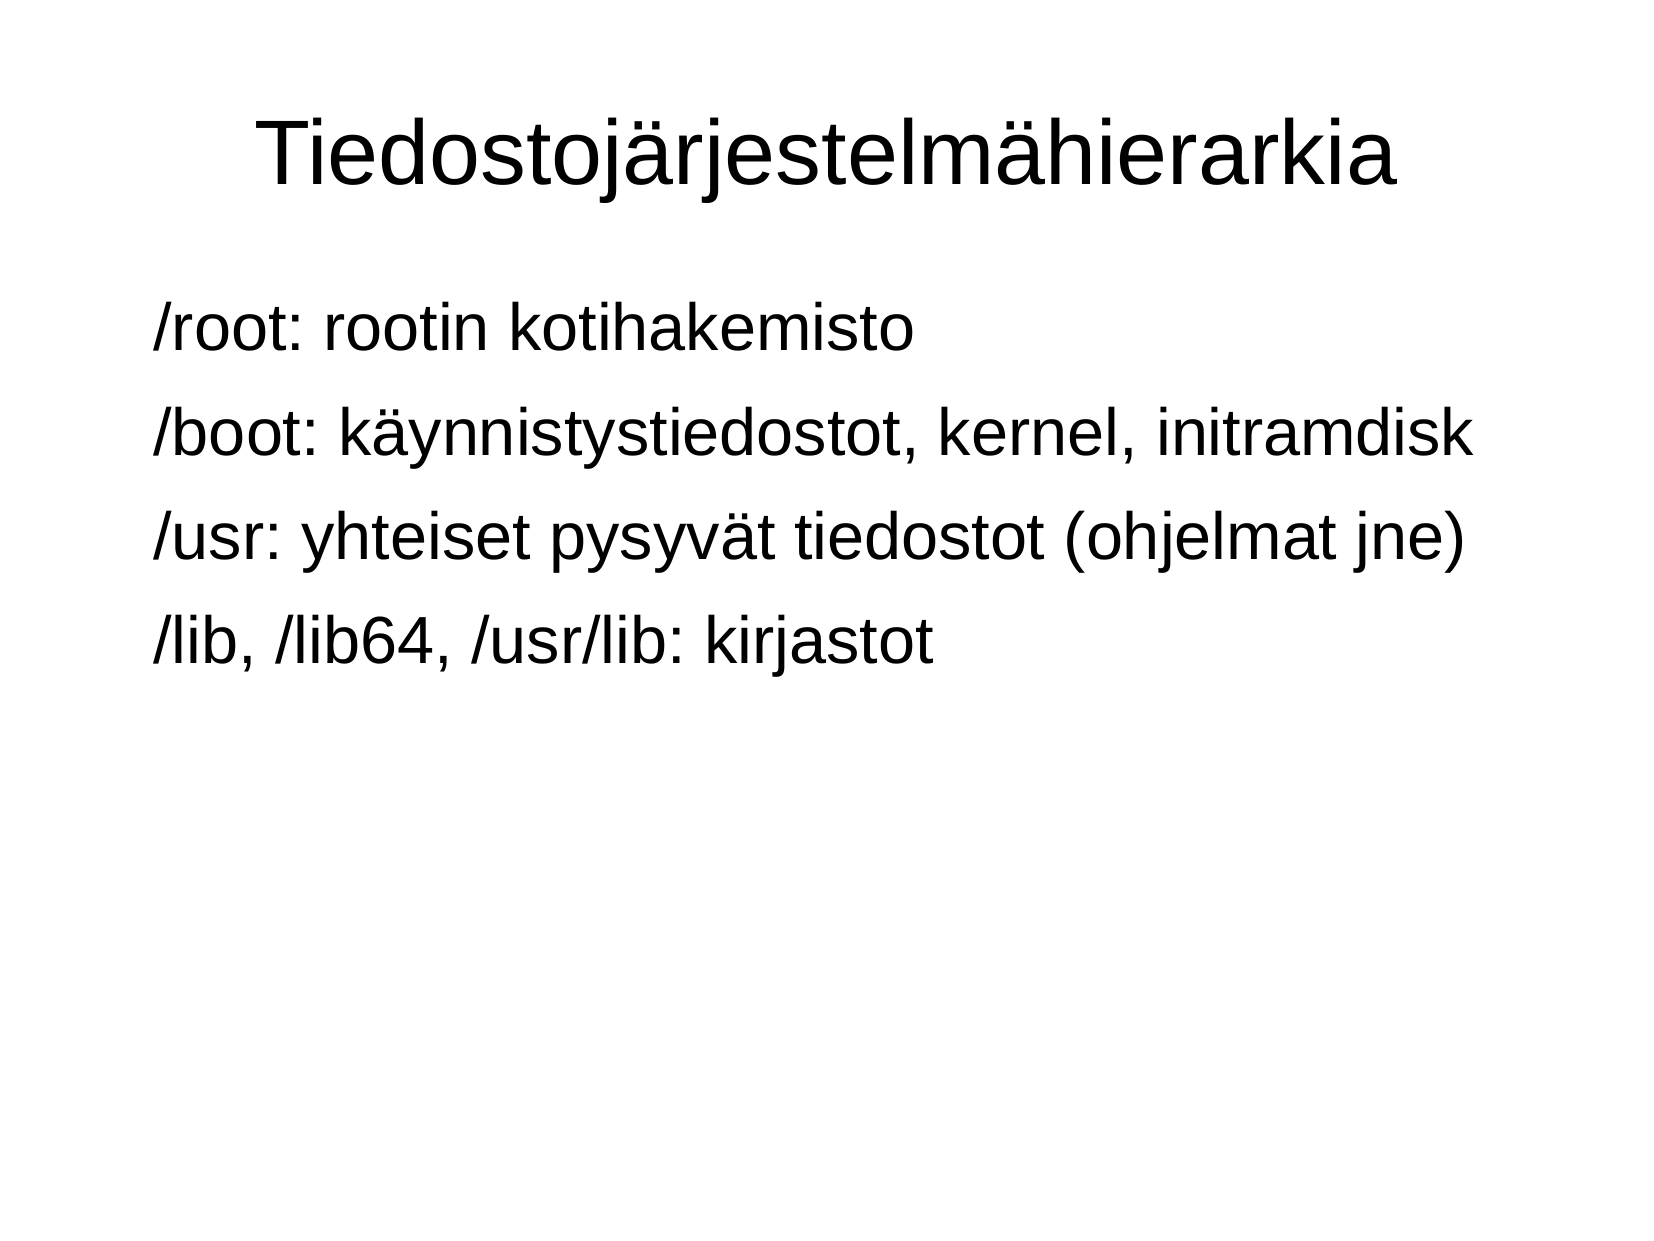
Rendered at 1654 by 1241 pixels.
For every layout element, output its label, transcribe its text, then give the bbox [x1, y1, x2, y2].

title Tiedostojärjestelmähierarkia [82, 49, 1571, 257]
list /root: rootin kotihakemisto /boot: käynnistystiedostot, kernel, initramdisk /usr: yhteiset pysyvät tiedostot (ohjelmat jne) /lib, /lib64, /usr/lib: kirjastot [82, 290, 1571, 1010]
